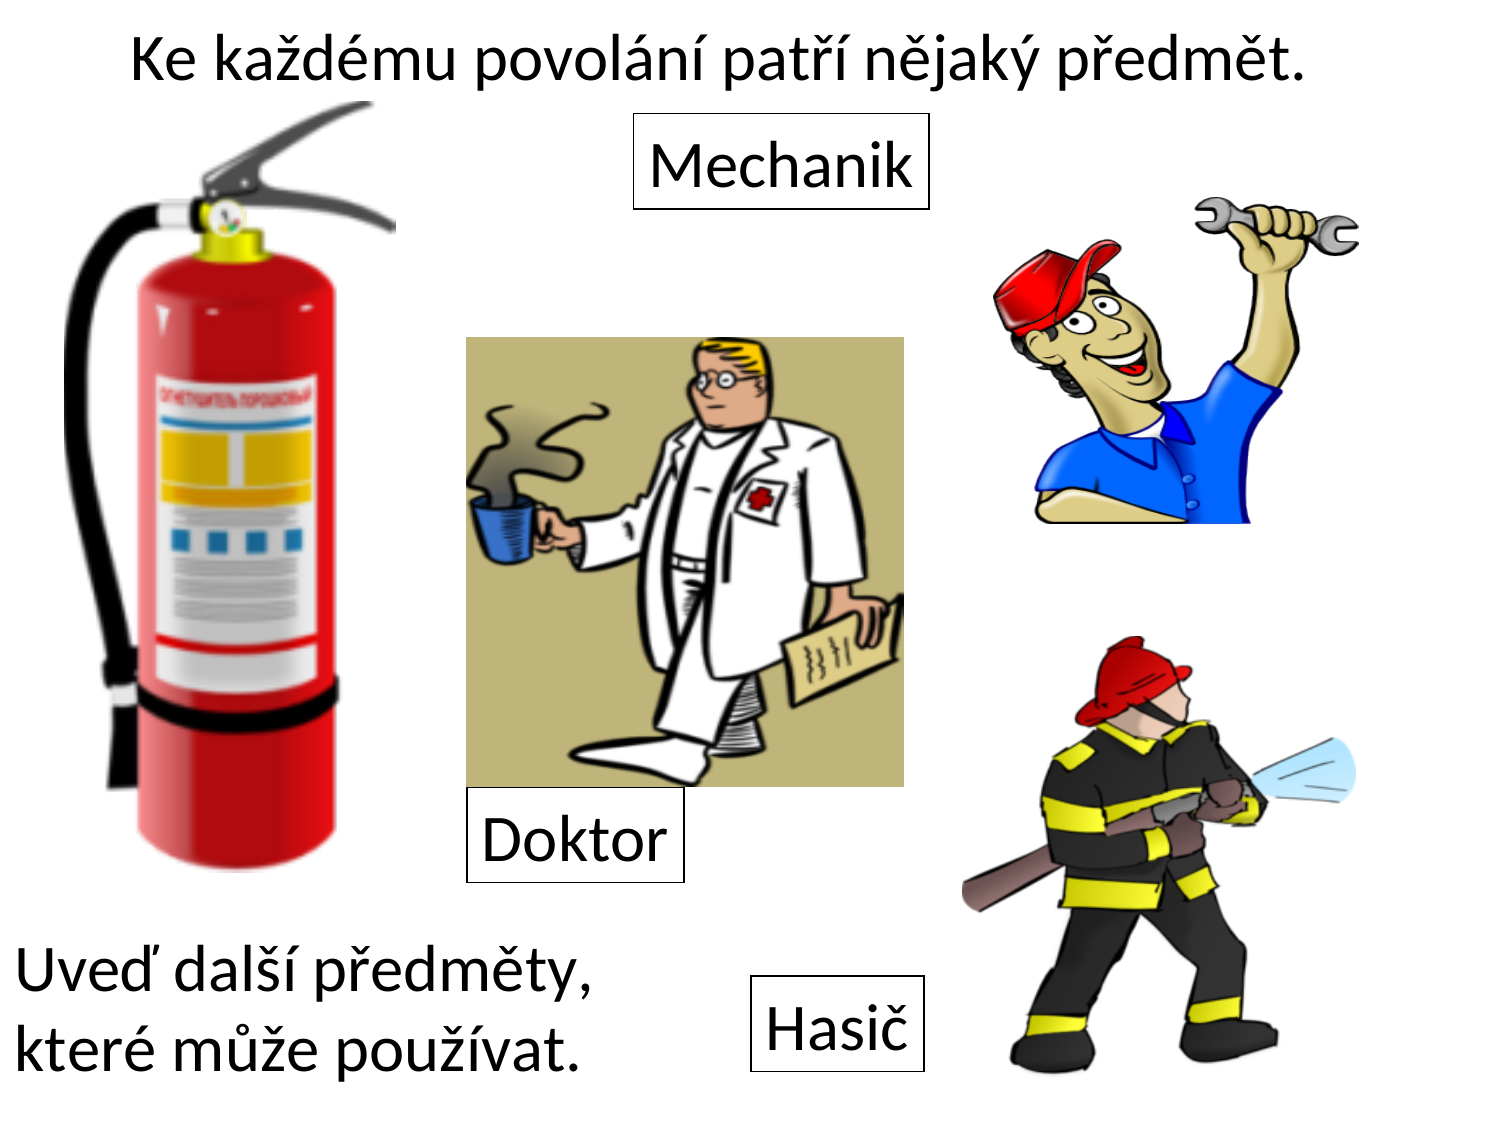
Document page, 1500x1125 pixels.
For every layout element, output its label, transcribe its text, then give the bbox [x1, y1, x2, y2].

picture [962, 636, 1356, 1080]
picture [993, 197, 1359, 524]
text_box Mechanik [633, 113, 930, 209]
picture [64, 101, 396, 873]
text_box Hasič [751, 976, 924, 1072]
text_box Uveď další předměty, které může používat. [0, 916, 610, 1093]
text_box Doktor [467, 787, 685, 883]
picture [466, 337, 904, 787]
text_box Ke každému povolání patří nějaký předmět. [115, 5, 1324, 102]
